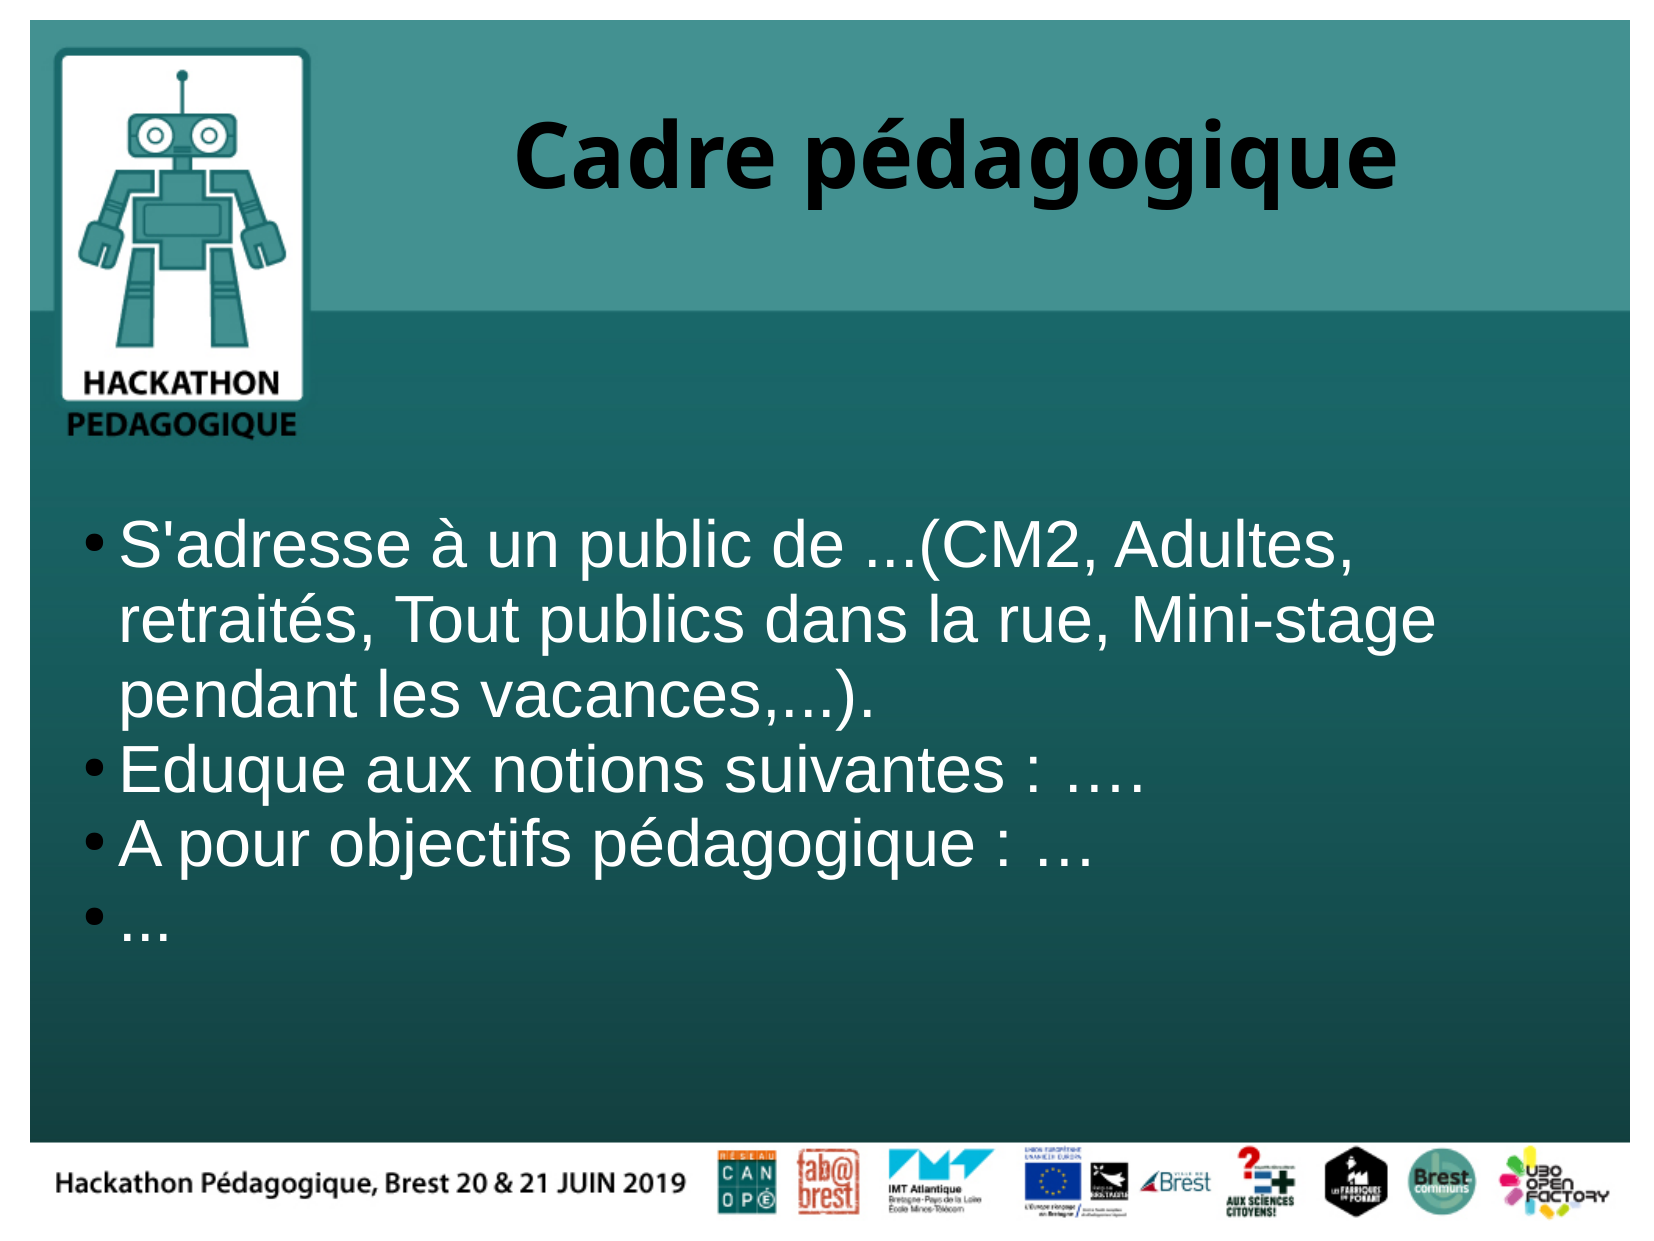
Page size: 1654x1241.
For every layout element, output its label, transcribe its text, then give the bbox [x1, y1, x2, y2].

title Cadre pédagogique [342, 49, 1571, 257]
subtitle S'adresse à un public de ...(CM2, Adultes, retraités, Tout publics dans la rue, Mini-stage pendant les vacances,...). Eduque aux notions suivantes : …. A pour objectifs pédagogique : … ... [82, 354, 1571, 1109]
picture [30, 20, 1630, 1221]
